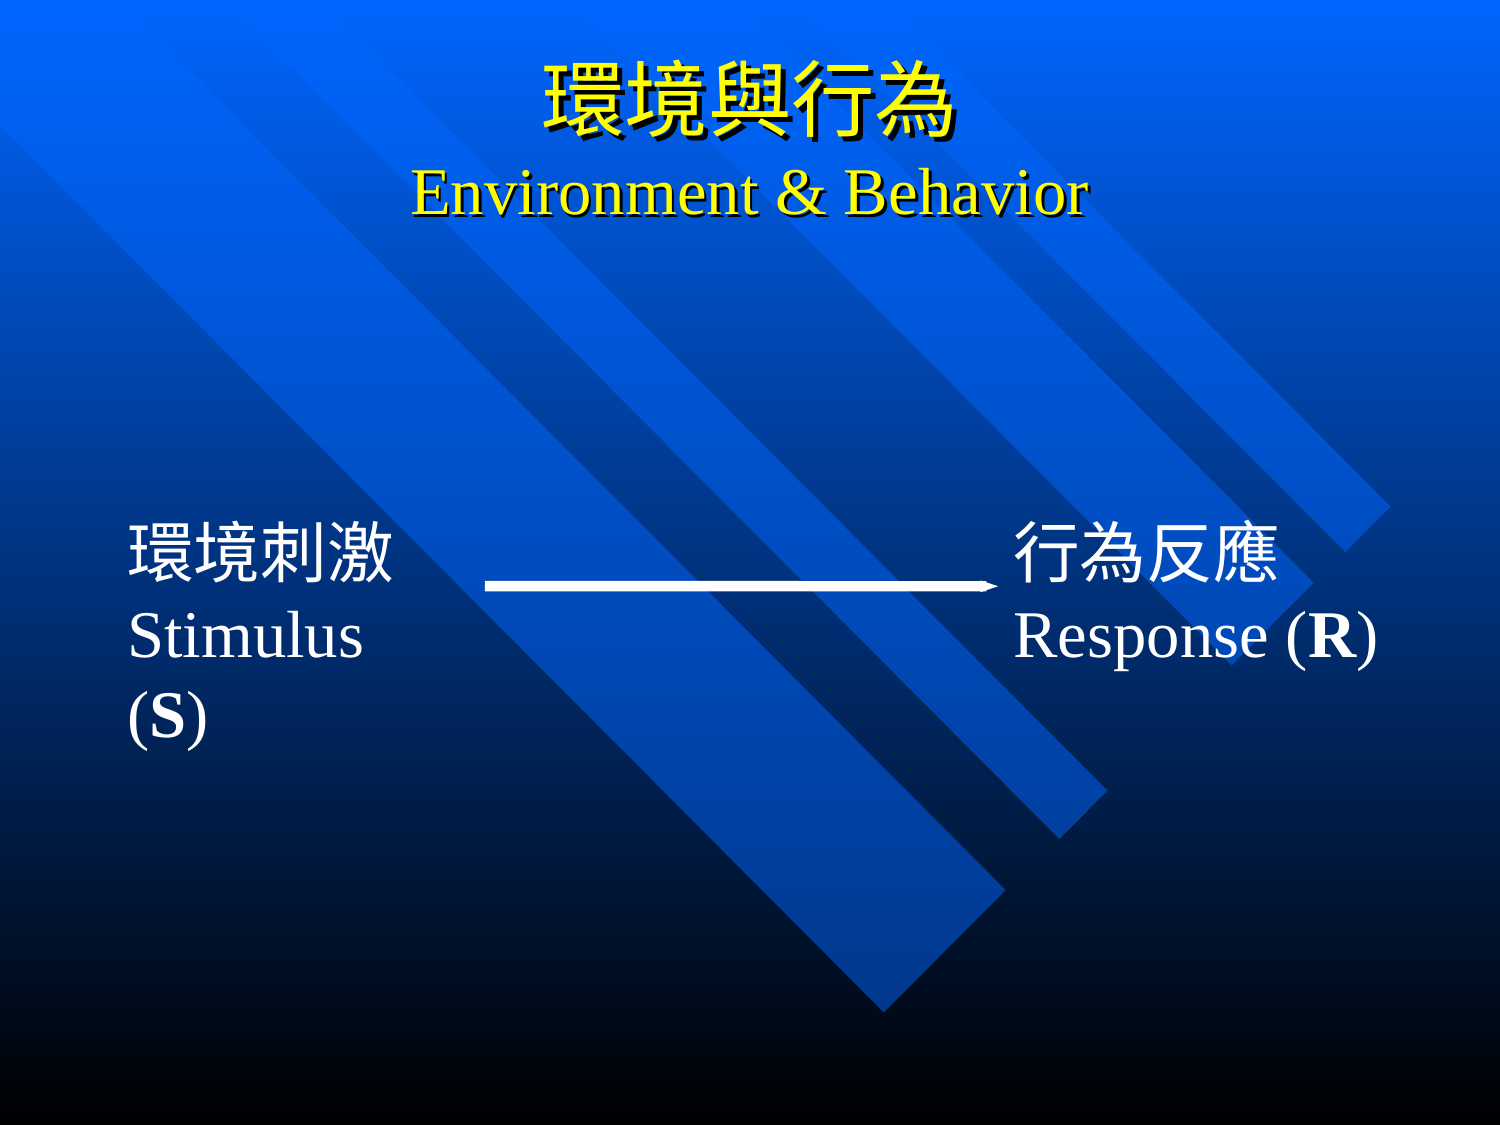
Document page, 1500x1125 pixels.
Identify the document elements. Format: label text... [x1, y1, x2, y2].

text_box 行為反應Response (R) [998, 503, 1424, 679]
text_box 環境刺激Stimulus (S) [112, 503, 467, 679]
title 環境與行為 Environment & Behavior [112, 37, 1388, 238]
